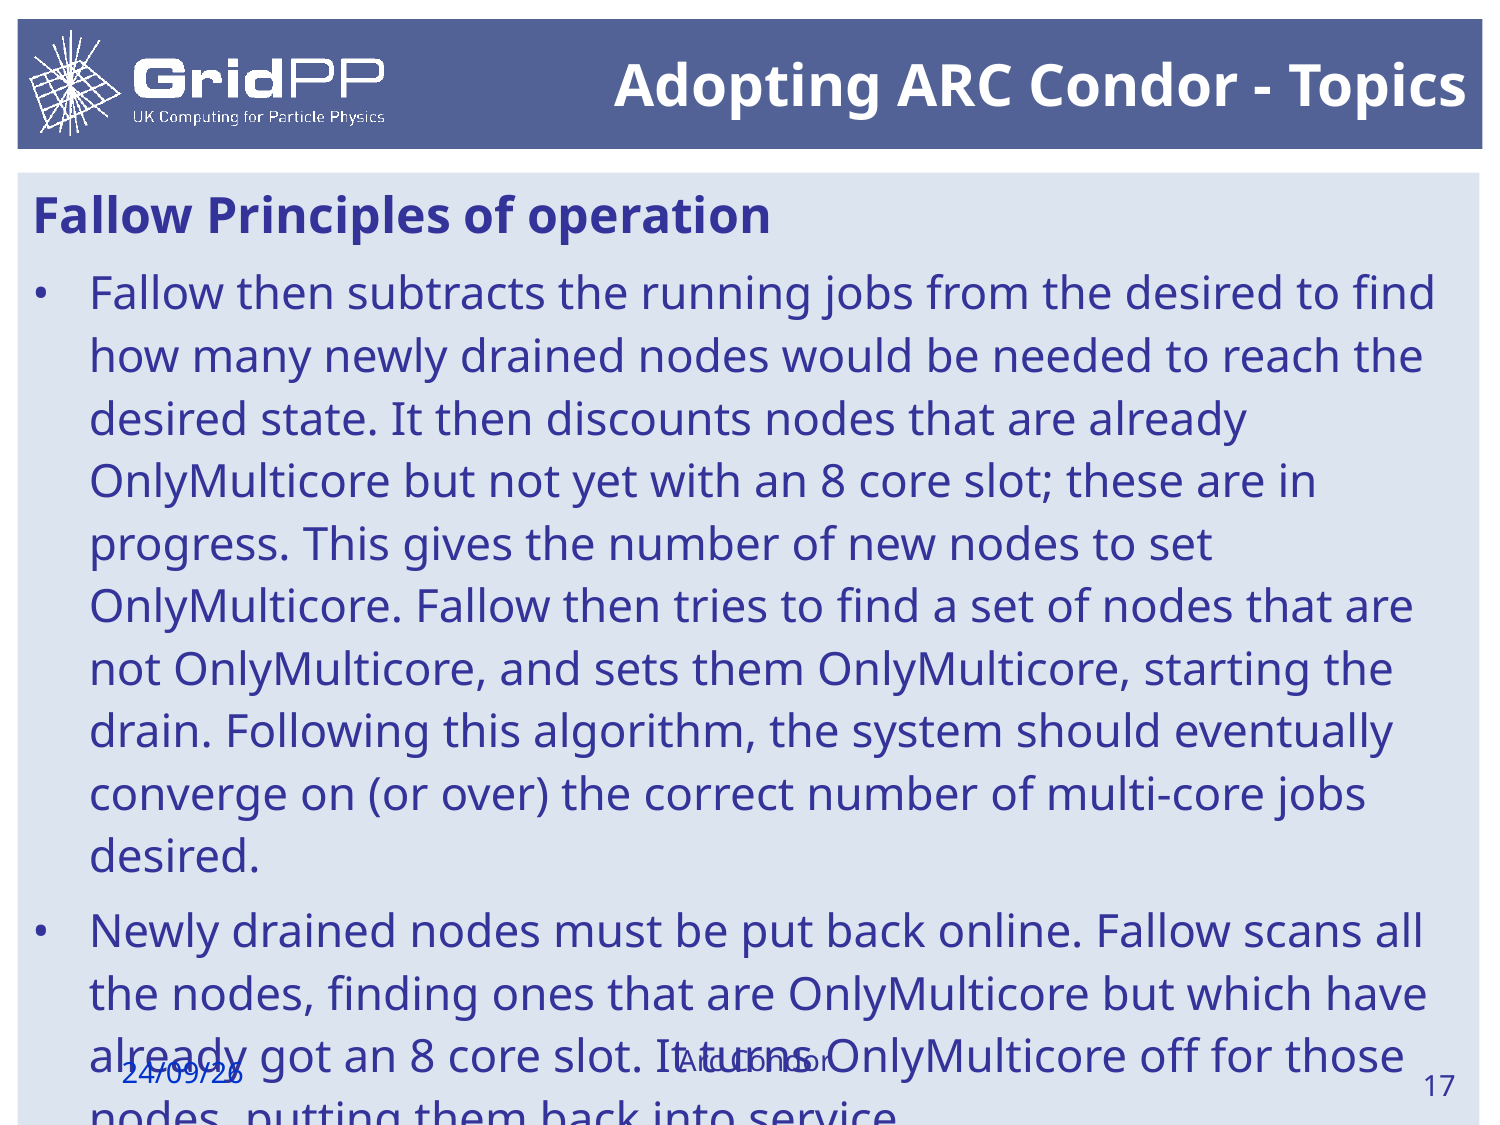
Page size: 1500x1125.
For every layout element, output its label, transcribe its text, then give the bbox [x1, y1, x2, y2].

list Fallow Principles of operation Fallow then subtracts the running jobs from the desired to find how many newly drained nodes would be needed to reach the desired state. It then discounts nodes that are already OnlyMulticore but not yet with an 8 core slot; these are in progress. This gives the number of new nodes to set OnlyMulticore. Fallow then tries to find a set of nodes that are not OnlyMulticore, and sets them OnlyMulticore, starting the drain. Following this algorithm, the system should eventually converge on (or over) the correct number of multi-core jobs desired. Newly drained nodes must be put back online. Fallow scans all the nodes, finding ones that are OnlyMulticore but which have already got an 8 core slot. It turns OnlyMulticore off for those nodes, putting them back into service. [17, 172, 1480, 1017]
text_box <number> [1388, 1059, 1471, 1094]
picture [29, 30, 384, 136]
text_box 01/03/16 [29, 1046, 337, 1095]
text_box Arc Condor [536, 1034, 975, 1094]
title Adopting ARC Condor - Topics [513, 19, 1483, 149]
